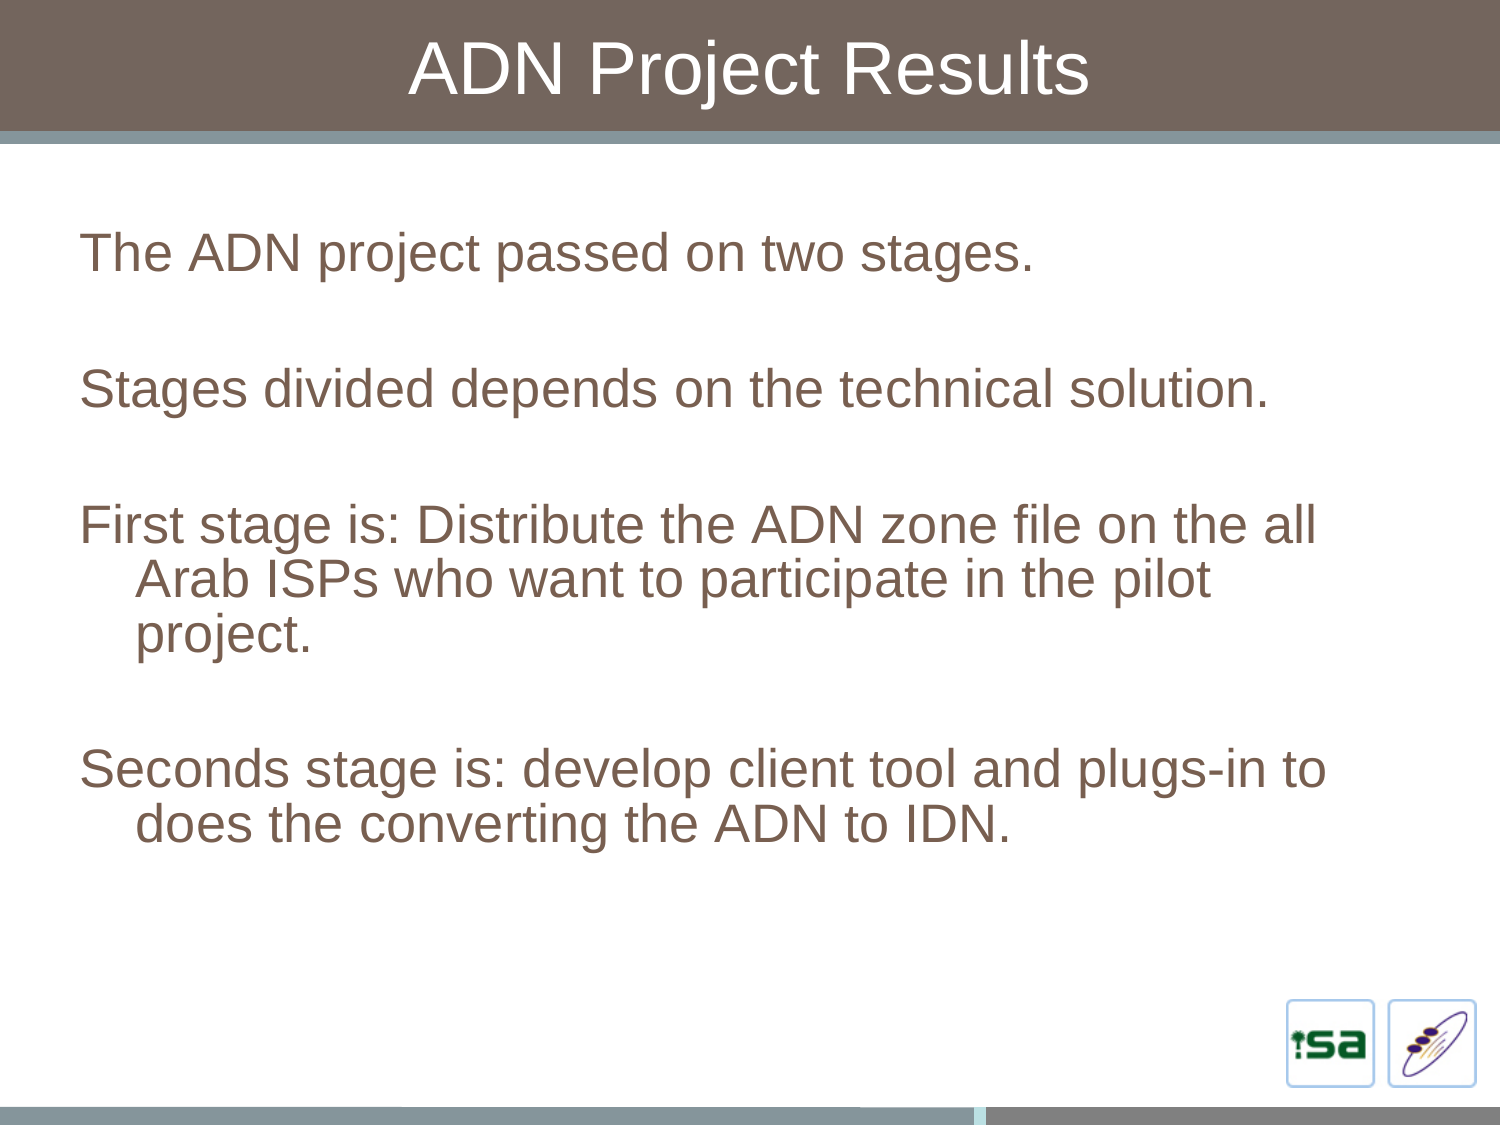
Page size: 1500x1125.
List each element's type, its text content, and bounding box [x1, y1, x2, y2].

text_box ADN Project Results [0, 0, 1500, 131]
list The ADN project passed on two stages. Stages divided depends on the technical solution. First stage is: Distribute the ADN zone file on the all Arab ISPs who want to participate in the pilot project. Seconds stage is: develop client tool and plugs-in to does the converting the ADN to IDN. [64, 220, 1415, 977]
picture [1286, 999, 1477, 1088]
